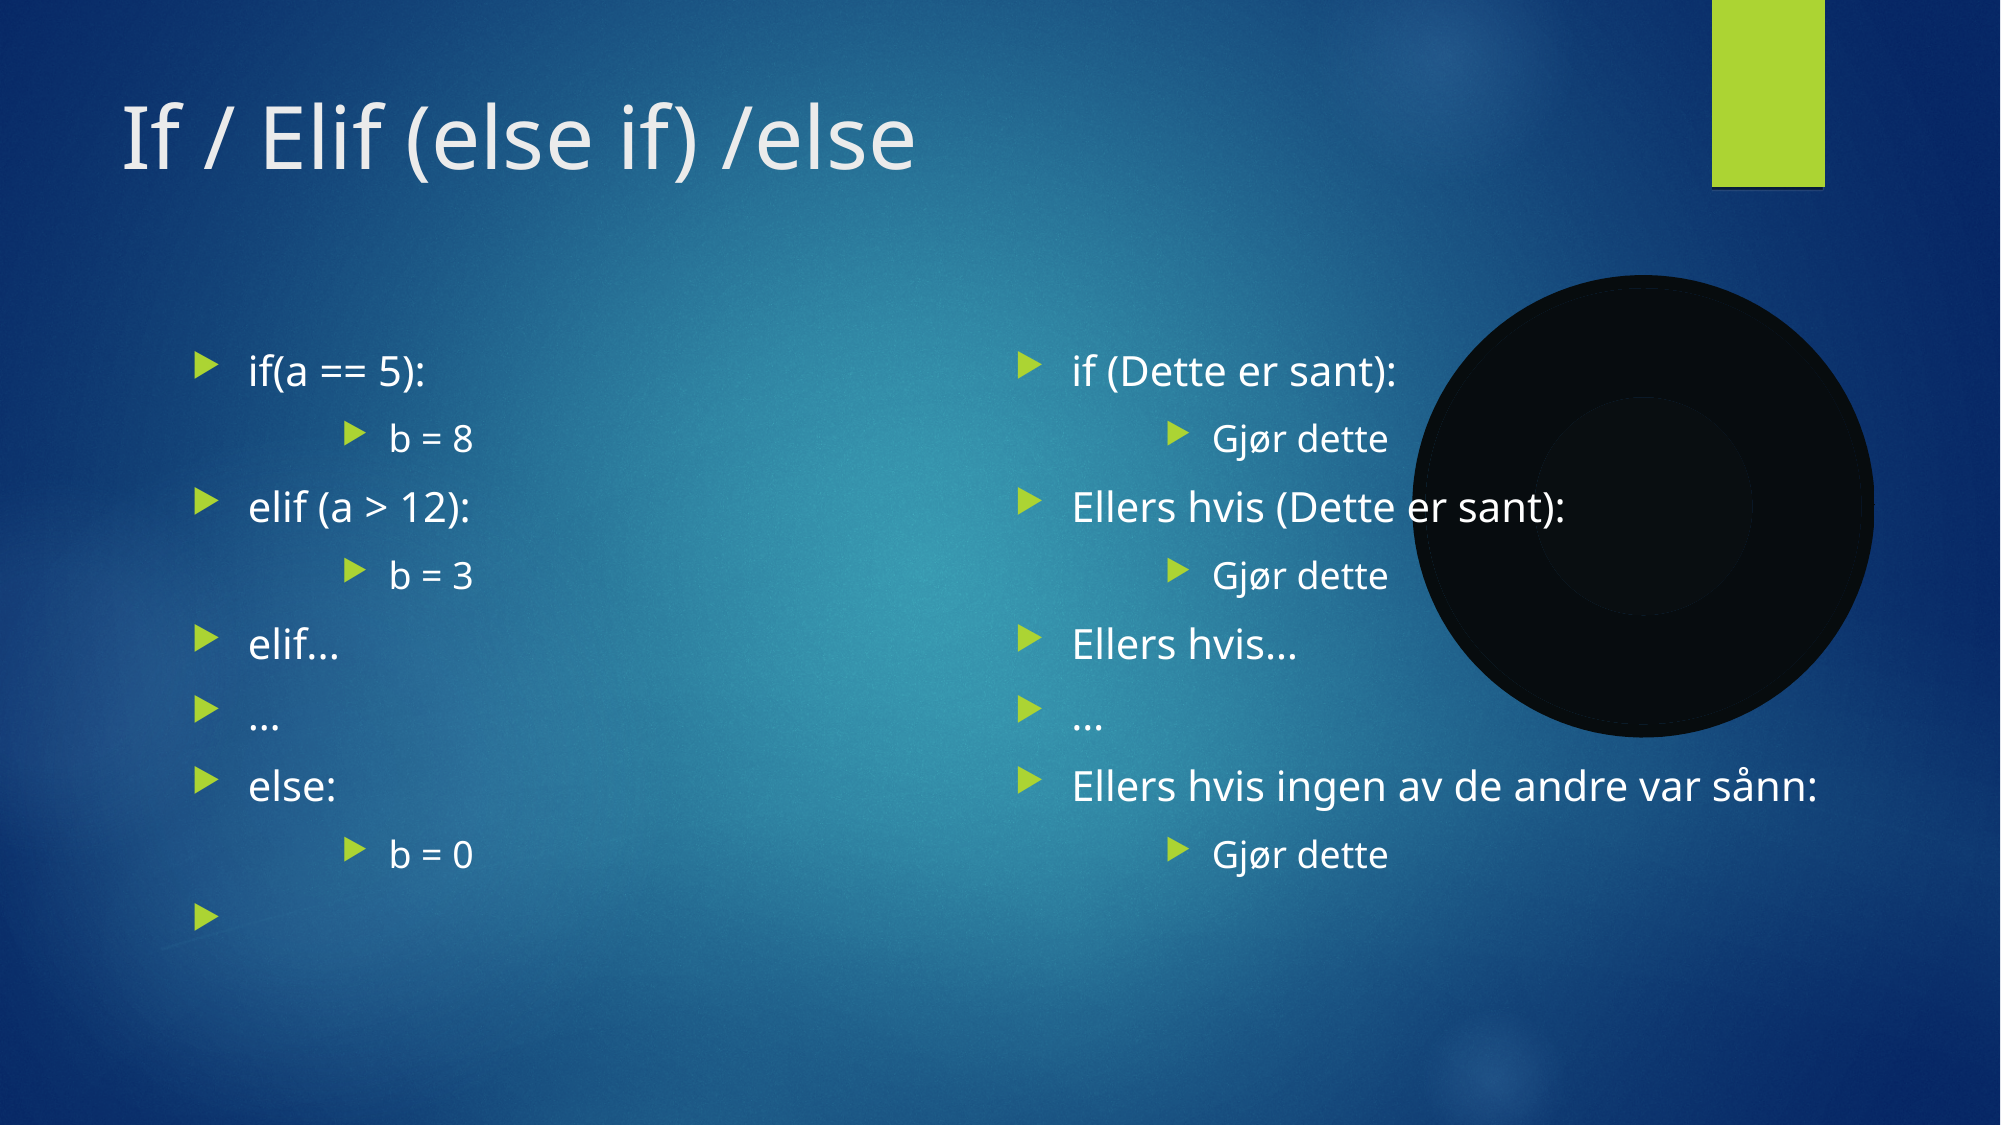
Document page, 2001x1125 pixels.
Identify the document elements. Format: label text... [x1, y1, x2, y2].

list if (Dette er sant): Gjør dette Ellers hvis (Dette er sant): Gjør dette Ellers hvis… … Ellers hvis ingen av de andre var sånn: Gjør dette [999, 336, 1856, 1026]
text_box if(a == 5): b = 8 elif (a > 12): b = 3 elif... … else: b = 0 [176, 336, 909, 1026]
title If / Elif (else if) /else [106, 74, 1649, 305]
